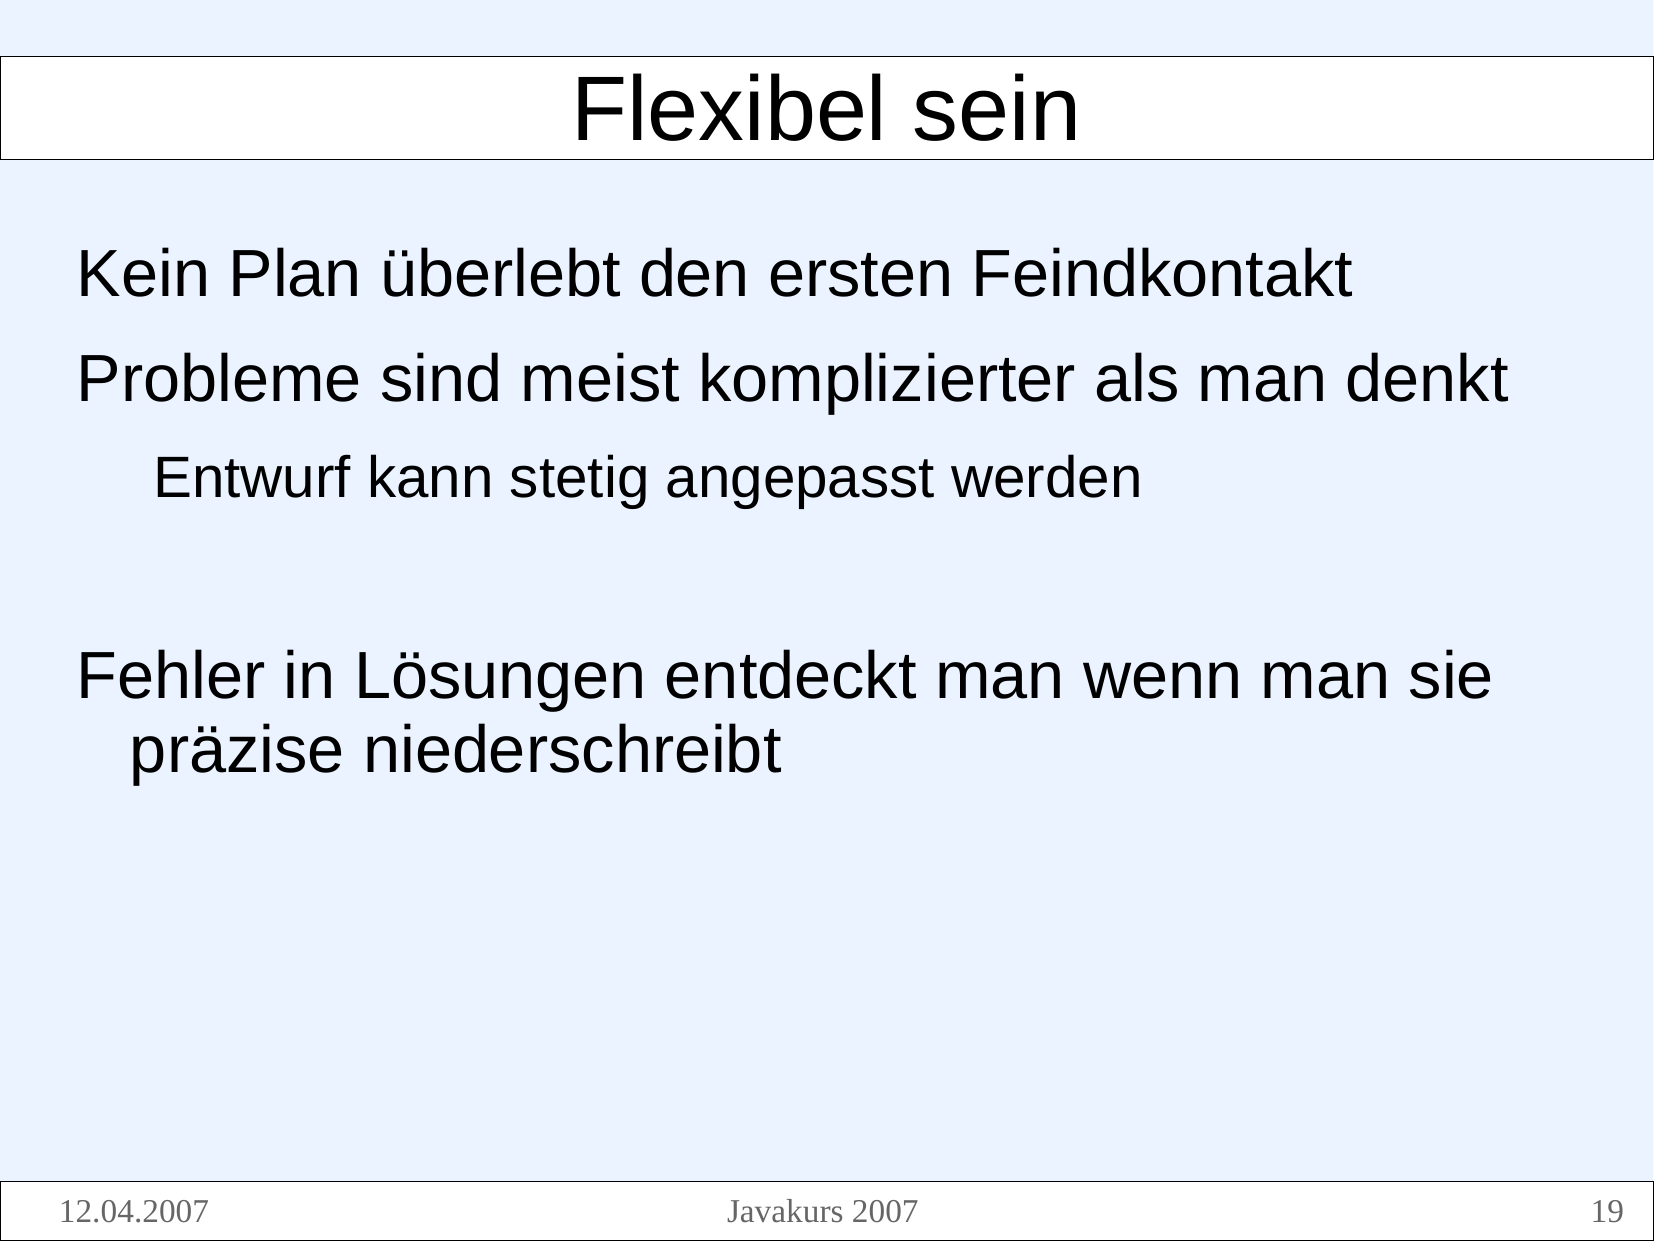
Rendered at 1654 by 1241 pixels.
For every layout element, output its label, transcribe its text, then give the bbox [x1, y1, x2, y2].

list Kein Plan überlebt den ersten Feindkontakt Probleme sind meist komplizierter als man denkt Entwurf kann stetig angepasst werden Fehler in Lösungen entdeckt man wenn man sie präzise niederschreibt [59, 236, 1595, 1152]
title Flexibel sein [0, 56, 1654, 160]
